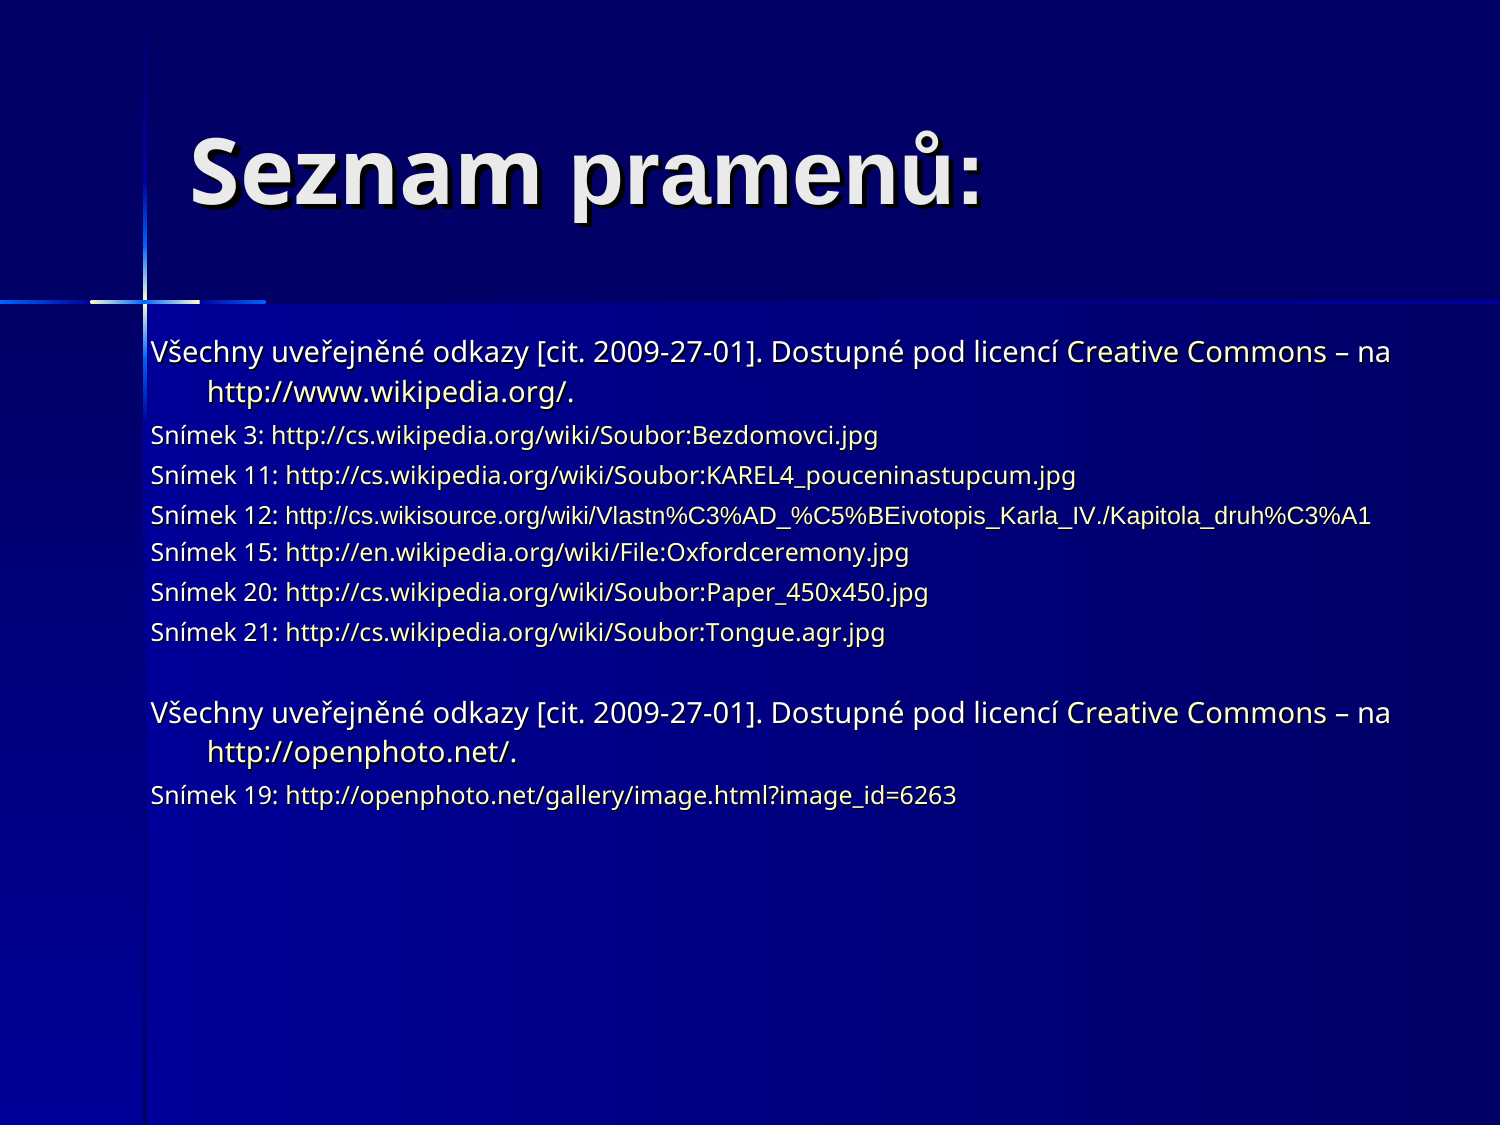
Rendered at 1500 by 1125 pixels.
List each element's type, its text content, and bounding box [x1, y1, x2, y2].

list Všechny uveřejněné odkazy [cit. 2009-27-01]. Dostupné pod licencí Creative Commons – na http://www.wikipedia.org/. Snímek 3: http://cs.wikipedia.org/wiki/Soubor:Bezdomovci.jpg Snímek 11: http://cs.wikipedia.org/wiki/Soubor:KAREL4_pouceninastupcum.jpg Snímek 12: http://cs.wikisource.org/wiki/Vlastn%C3%AD_%C5%BEivotopis_Karla_IV./Kapitola_druh%C3%A1 Snímek 15: http://en.wikipedia.org/wiki/File:Oxfordceremony.jpg Snímek 20: http://cs.wikipedia.org/wiki/Soubor:Paper_450x450.jpg Snímek 21: http://cs.wikipedia.org/wiki/Soubor:Tongue.agr.jpg Všechny uveřejněné odkazy [cit. 2009-27-01]. Dostupné pod licencí Creative Commons – na http://openphoto.net/. Snímek 19: http://openphoto.net/gallery/image.html?image_id=6263 [135, 326, 1448, 1002]
title Seznam pramenů: [174, 49, 1413, 285]
